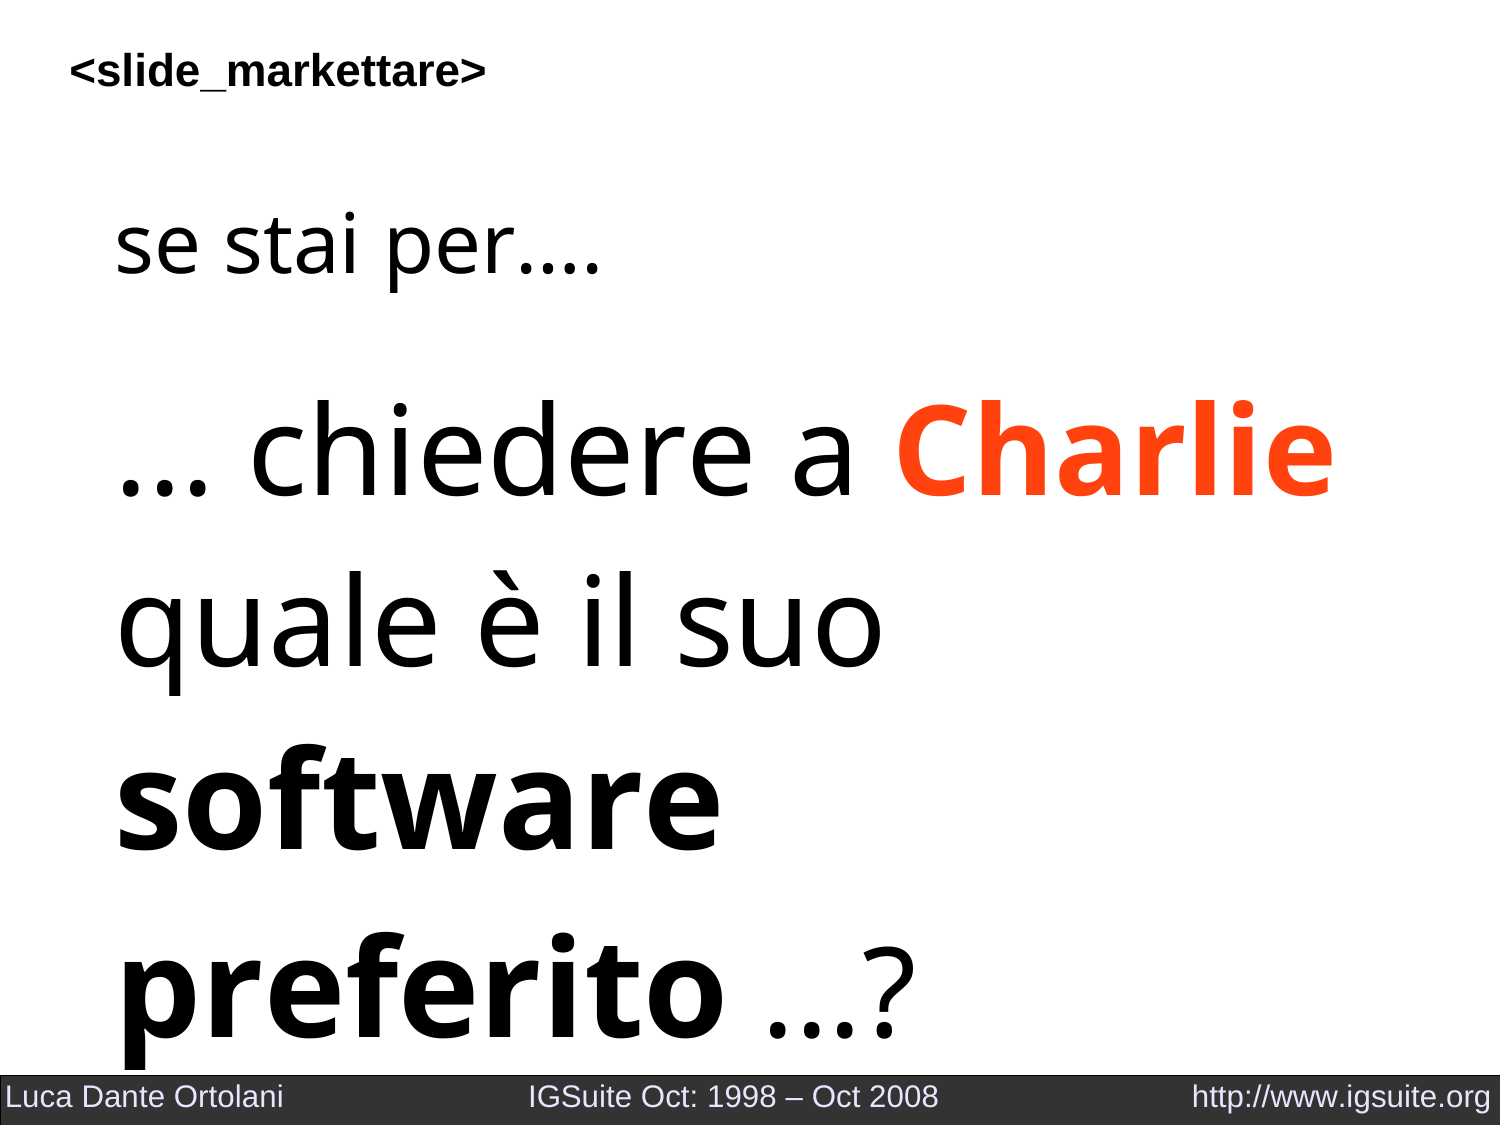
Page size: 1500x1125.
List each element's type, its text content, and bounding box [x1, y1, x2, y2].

text_box ... chiedere a Charlie quale è il suo software preferito ...? [100, 354, 1477, 1075]
text_box Luca Dante Ortolani IGSuite Oct: 1998 – Oct 2008 http://www.igsuite.org [0, 1075, 1500, 1125]
text_box <slide_markettare> [54, 52, 502, 119]
text_box se stai per…. [100, 177, 762, 307]
